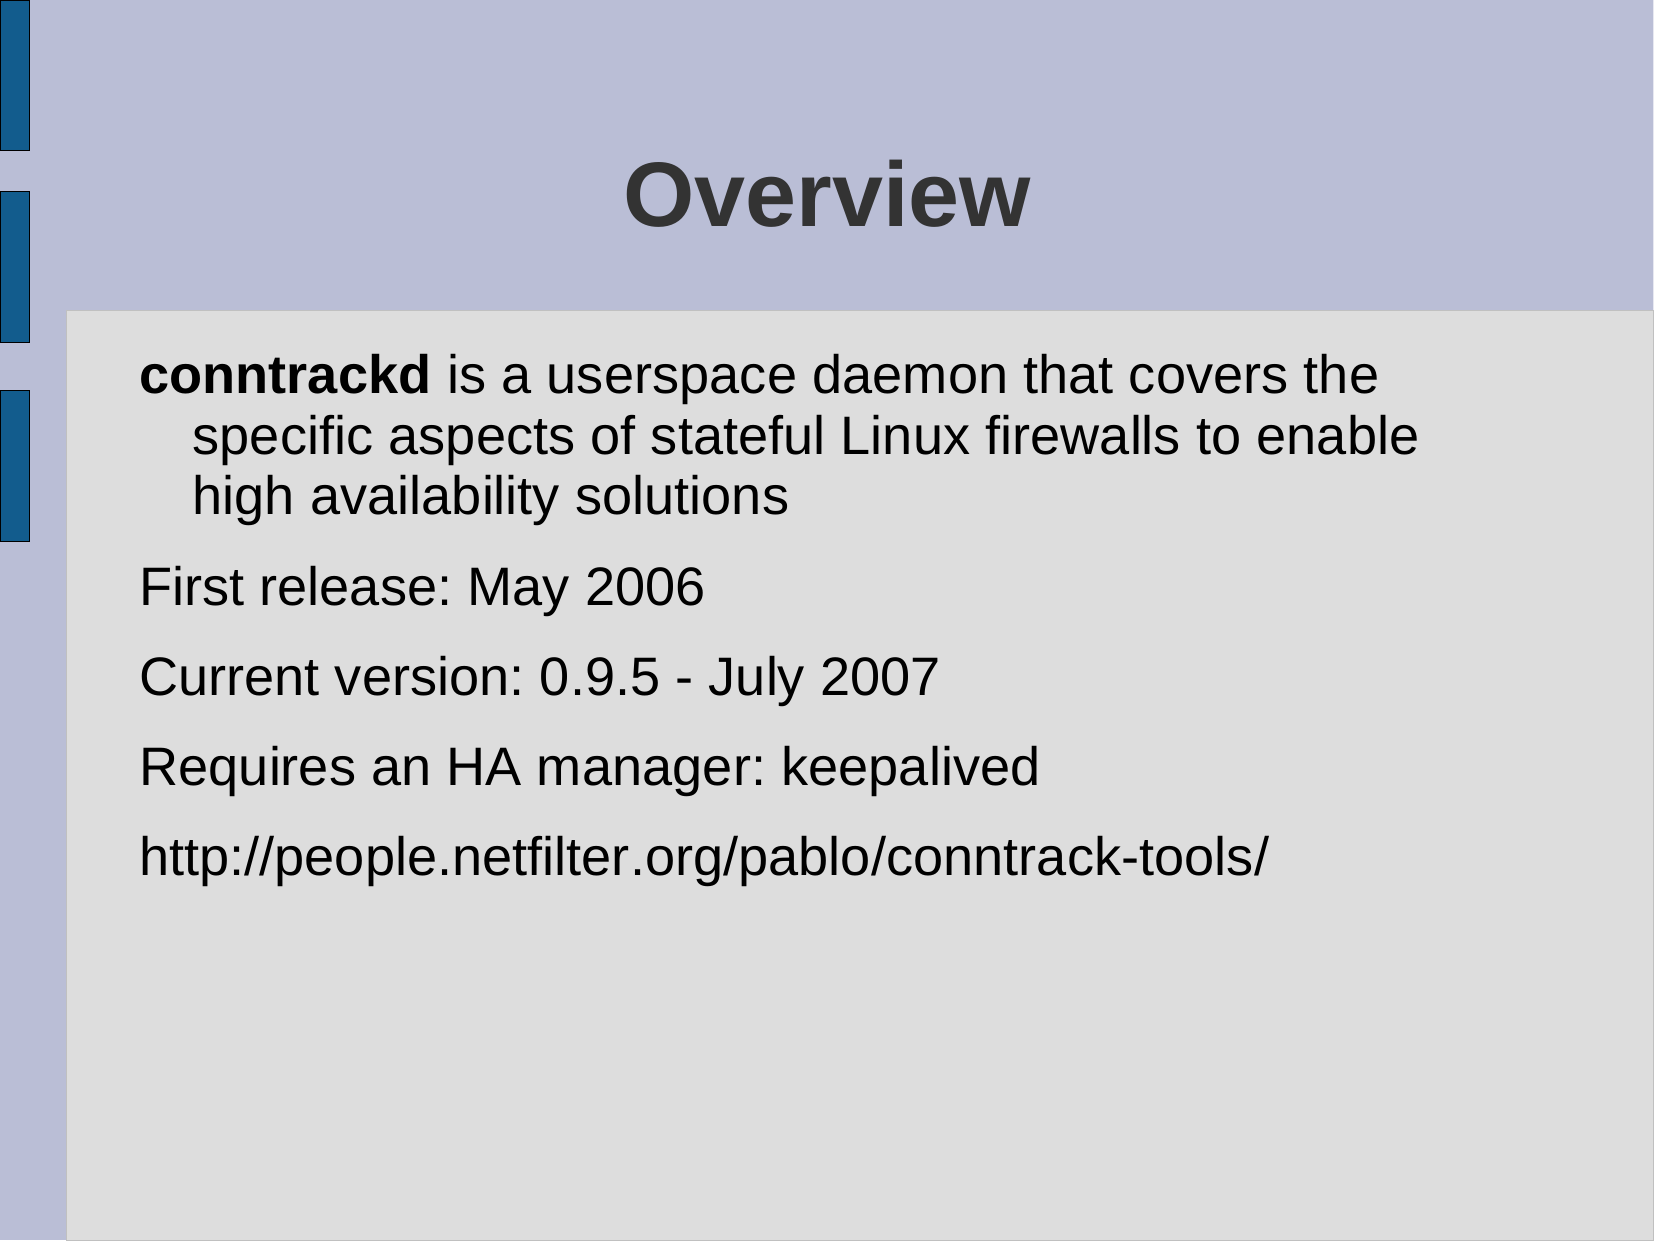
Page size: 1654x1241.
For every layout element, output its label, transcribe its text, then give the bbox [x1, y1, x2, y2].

list conntrackd is a userspace daemon that covers the specific aspects of stateful Linux firewalls to enable high availability solutions First release: May 2006 Current version: 0.9.5 - July 2007 Requires an HA manager: keepalived http://people.netfilter.org/pablo/conntrack-tools/ [121, 344, 1534, 1127]
title Overview [121, 91, 1534, 299]
